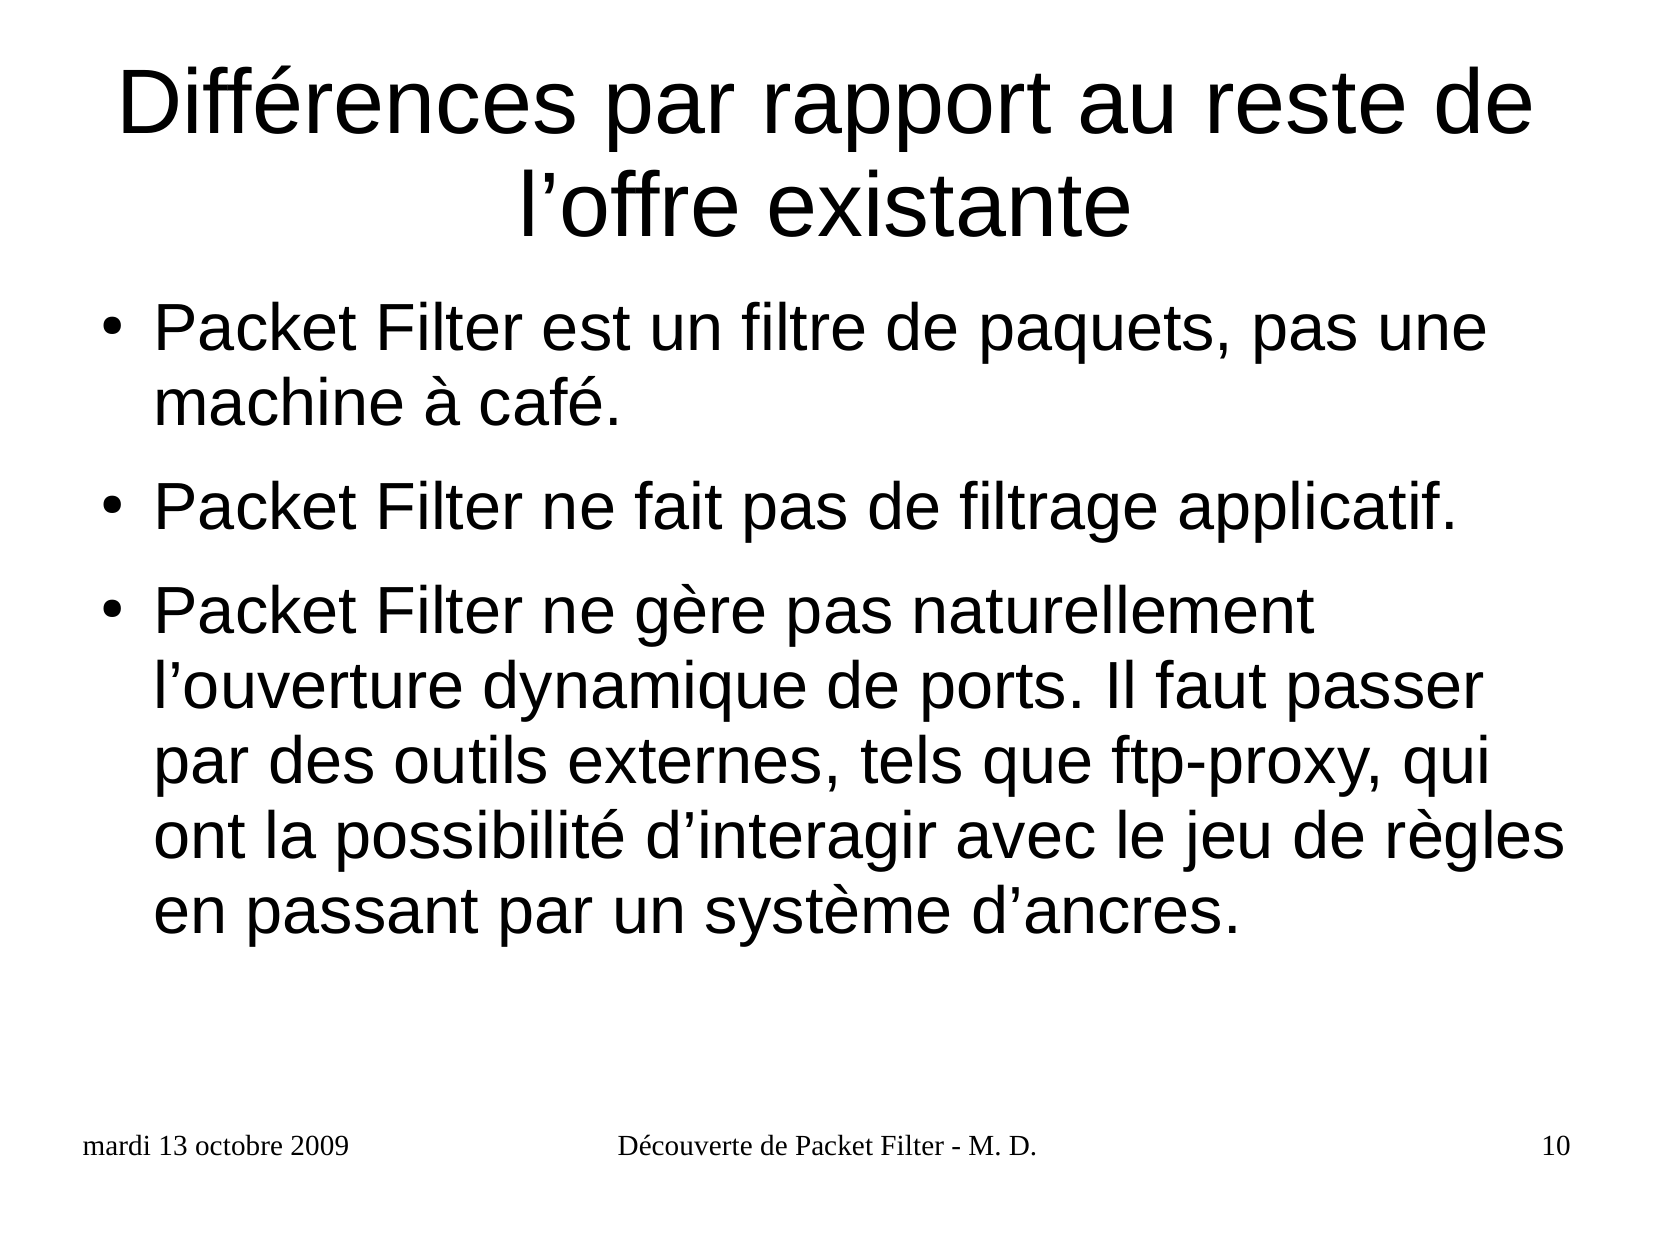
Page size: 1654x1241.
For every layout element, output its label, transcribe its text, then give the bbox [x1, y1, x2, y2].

list Packet Filter est un filtre de paquets, pas une machine à café. Packet Filter ne fait pas de filtrage applicatif. Packet Filter ne gère pas naturellement l’ouverture dynamique de ports. Il faut passer par des outils externes, tels que ftp-proxy, qui ont la possibilité d’interagir avec le jeu de règles en passant par un système d’ancres. [82, 290, 1571, 1094]
title Différences par rapport au reste de l’offre existante [82, 50, 1571, 256]
